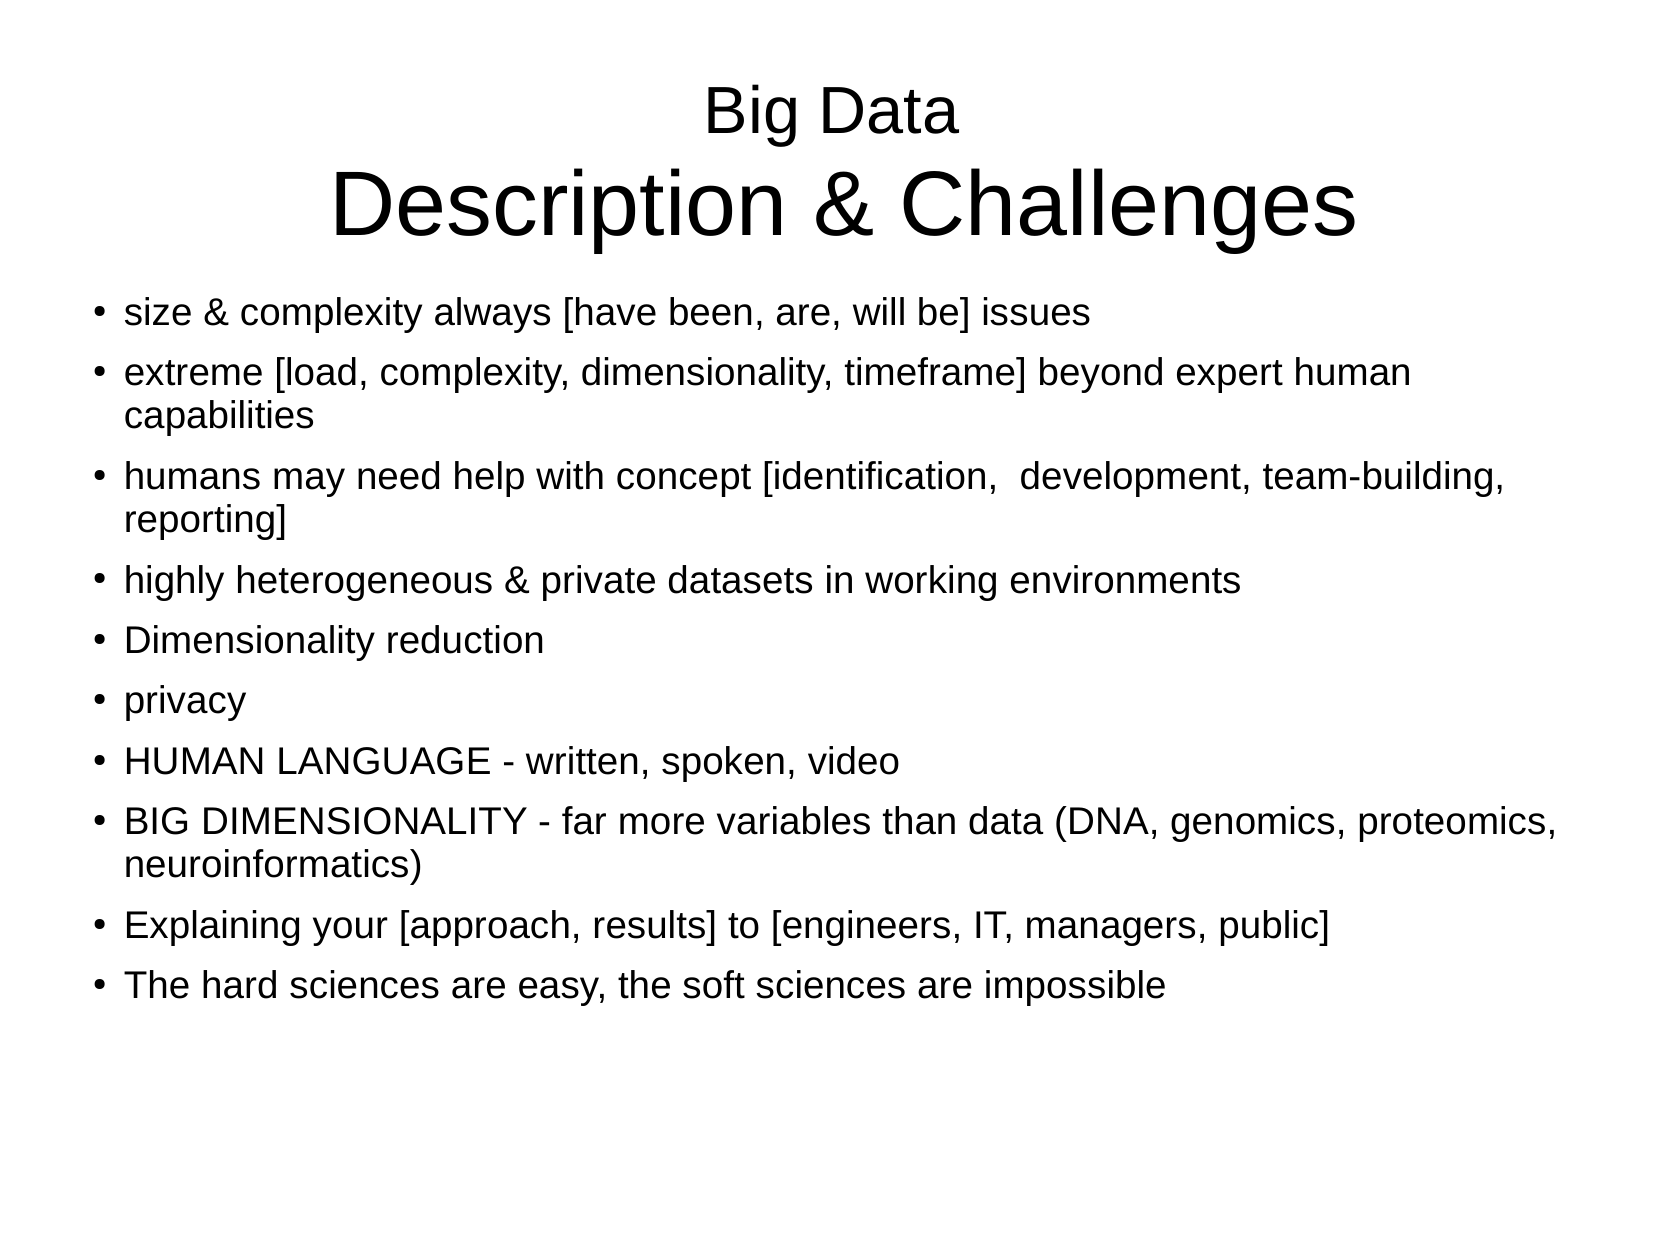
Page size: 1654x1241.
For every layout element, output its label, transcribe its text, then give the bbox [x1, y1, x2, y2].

title Big Data Description & Challenges [82, 49, 1571, 257]
list size & complexity always [have been, are, will be] issues extreme [load, complexity, dimensionality, timeframe] beyond expert human capabilities humans may need help with concept [identification, development, team-building, reporting] highly heterogeneous & private datasets in working environments Dimensionality reduction privacy HUMAN LANGUAGE - written, spoken, video BIG DIMENSIONALITY - far more variables than data (DNA, genomics, proteomics, neuroinformatics) Explaining your [approach, results] to [engineers, IT, managers, public] The hard sciences are easy, the soft sciences are impossible [82, 290, 1571, 1010]
